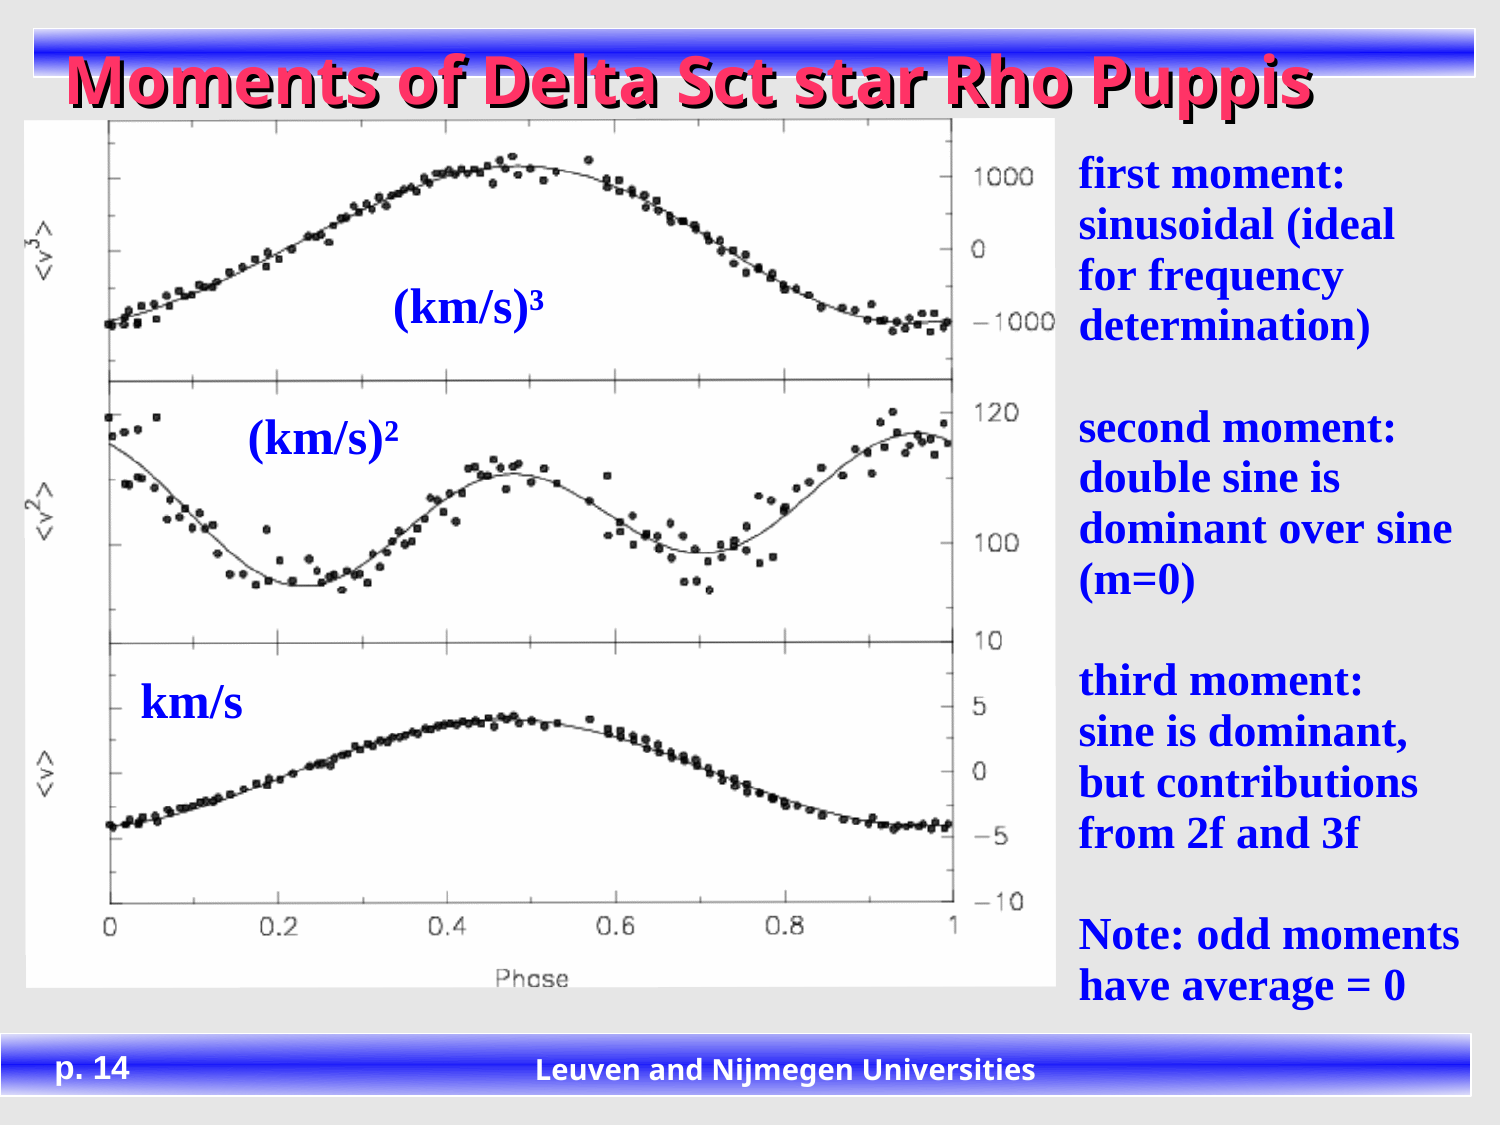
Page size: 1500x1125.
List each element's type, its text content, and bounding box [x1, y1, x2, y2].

text_box (km/s)³ [503, 278, 545, 334]
text_box (km/s)² [247, 409, 413, 465]
title Moment method: Briquet & Aerts (2003) [126, 1055, 1470, 1059]
text_box (km/s)³ [392, 278, 502, 334]
text_box first moment: sinusoidal (ideal for frequency determination) second moment: double sine is dominant over sine (m=0) third moment: sine is dominant, but contributions from 2f and 3f Note: odd moments have average = 0 [1078, 147, 1500, 1011]
title Moments of Delta Sct star Rho Puppis [64, 20, 1500, 137]
text_box km/s [140, 673, 355, 730]
title Moment method: Briquet & Aerts (2003) [1034, 1070, 1470, 1074]
picture [23, 117, 1056, 988]
